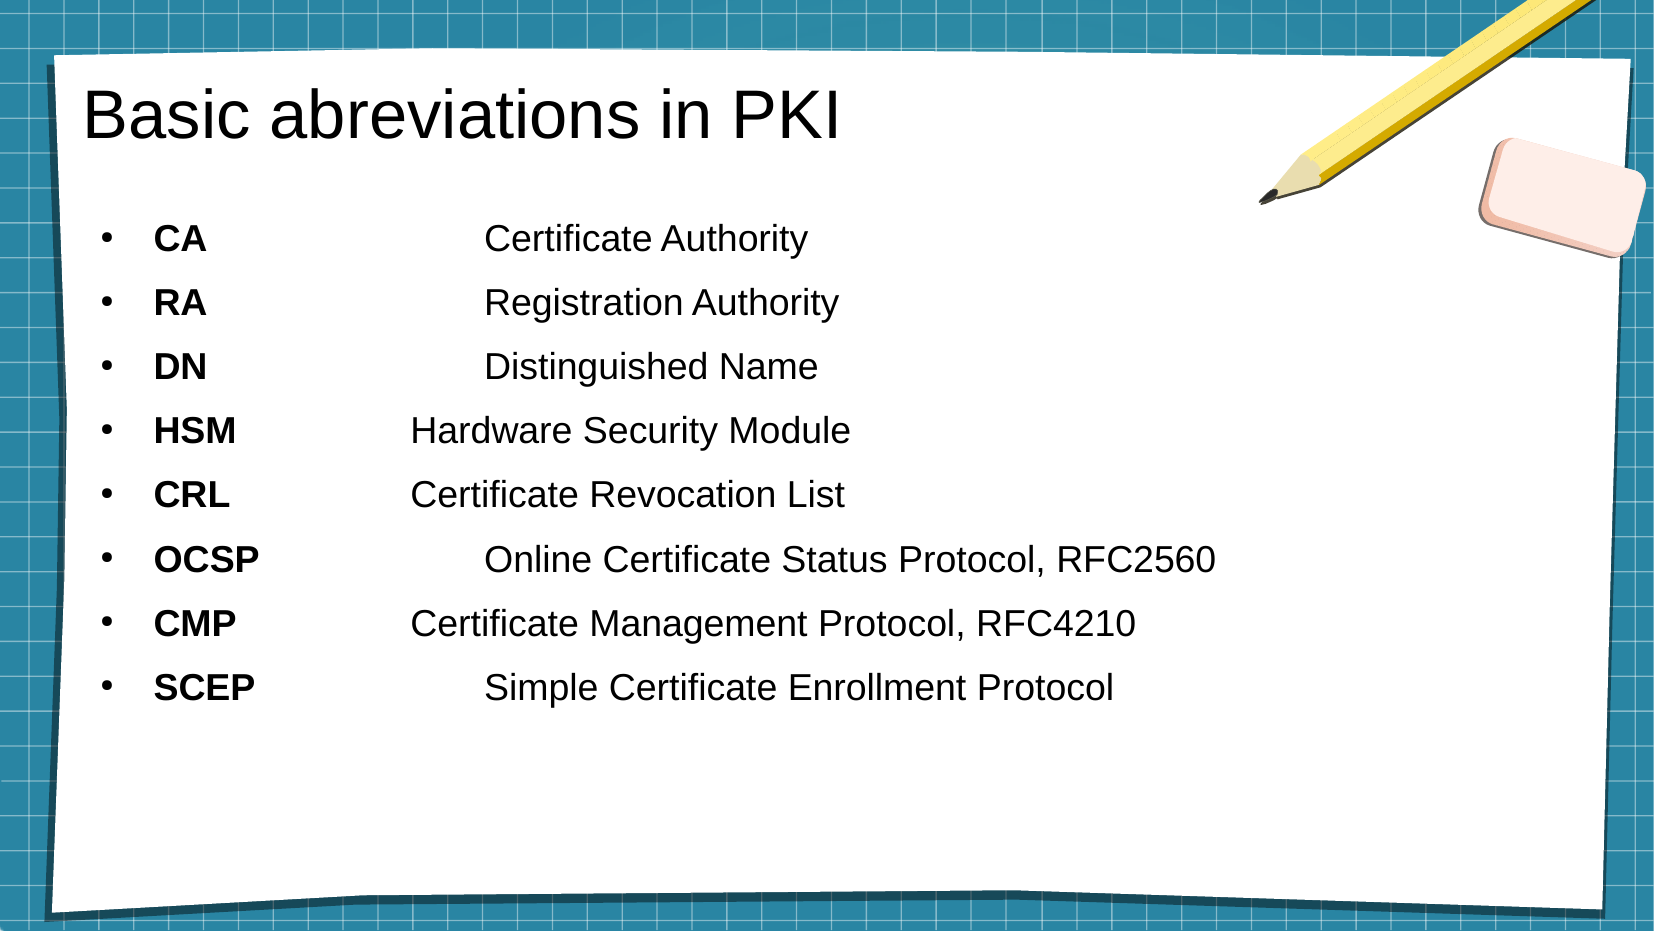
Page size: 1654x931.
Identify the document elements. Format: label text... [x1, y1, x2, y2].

list CA Certificate Authority RA Registration Authority DN Distinguished Name HSM Hardware Security Module CRL Certificate Revocation List OCSP Online Certificate Status Protocol, RFC2560 CMP Certificate Management Protocol, RFC4210 SCEP Simple Certificate Enrollment Protocol [82, 217, 1571, 758]
title Basic abreviations in PKI [82, 37, 1571, 193]
